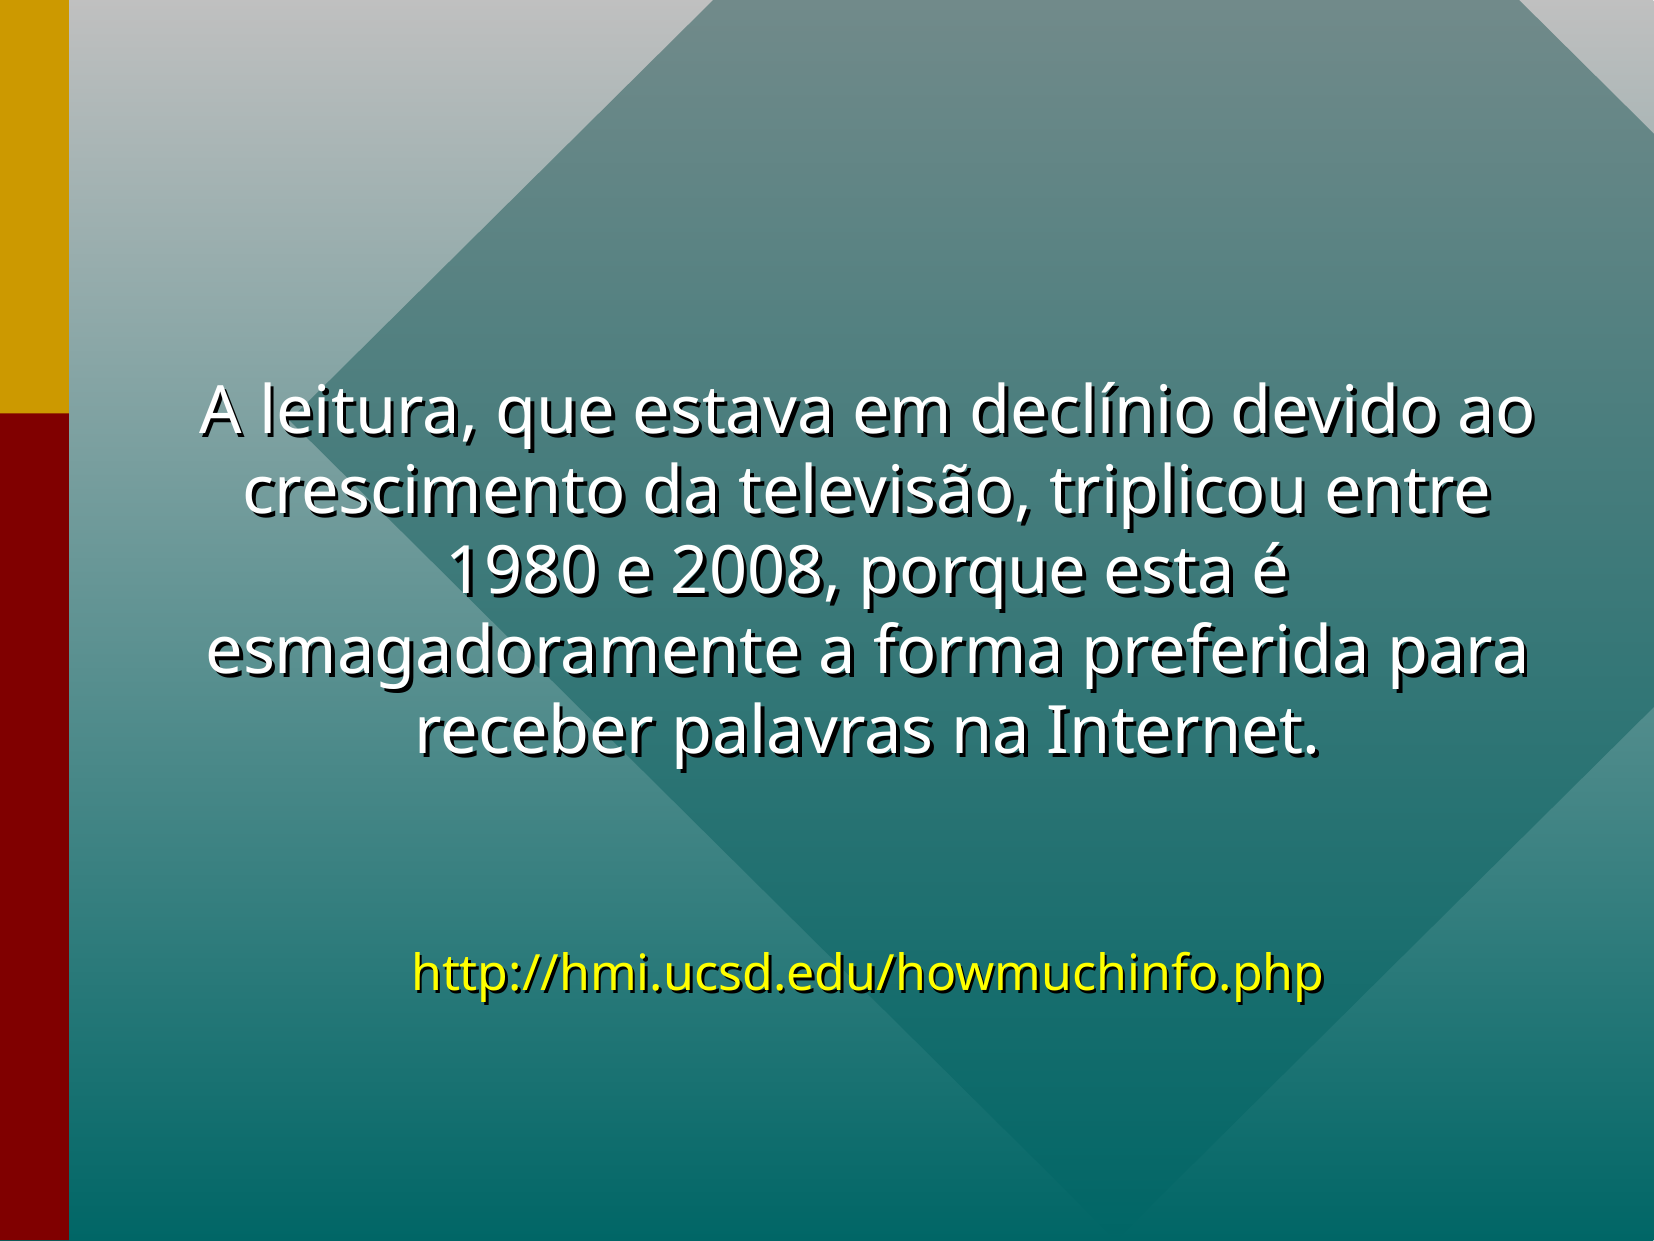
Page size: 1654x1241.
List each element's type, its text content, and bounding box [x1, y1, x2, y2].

subtitle A leitura, que estava em declínio devido ao crescimento da televisão, triplicou entre 1980 e 2008, porque esta é esmagadoramente a forma preferida para receber palavras na Internet. http://hmi.ucsd.edu/howmuchinfo.php [165, 267, 1571, 1109]
